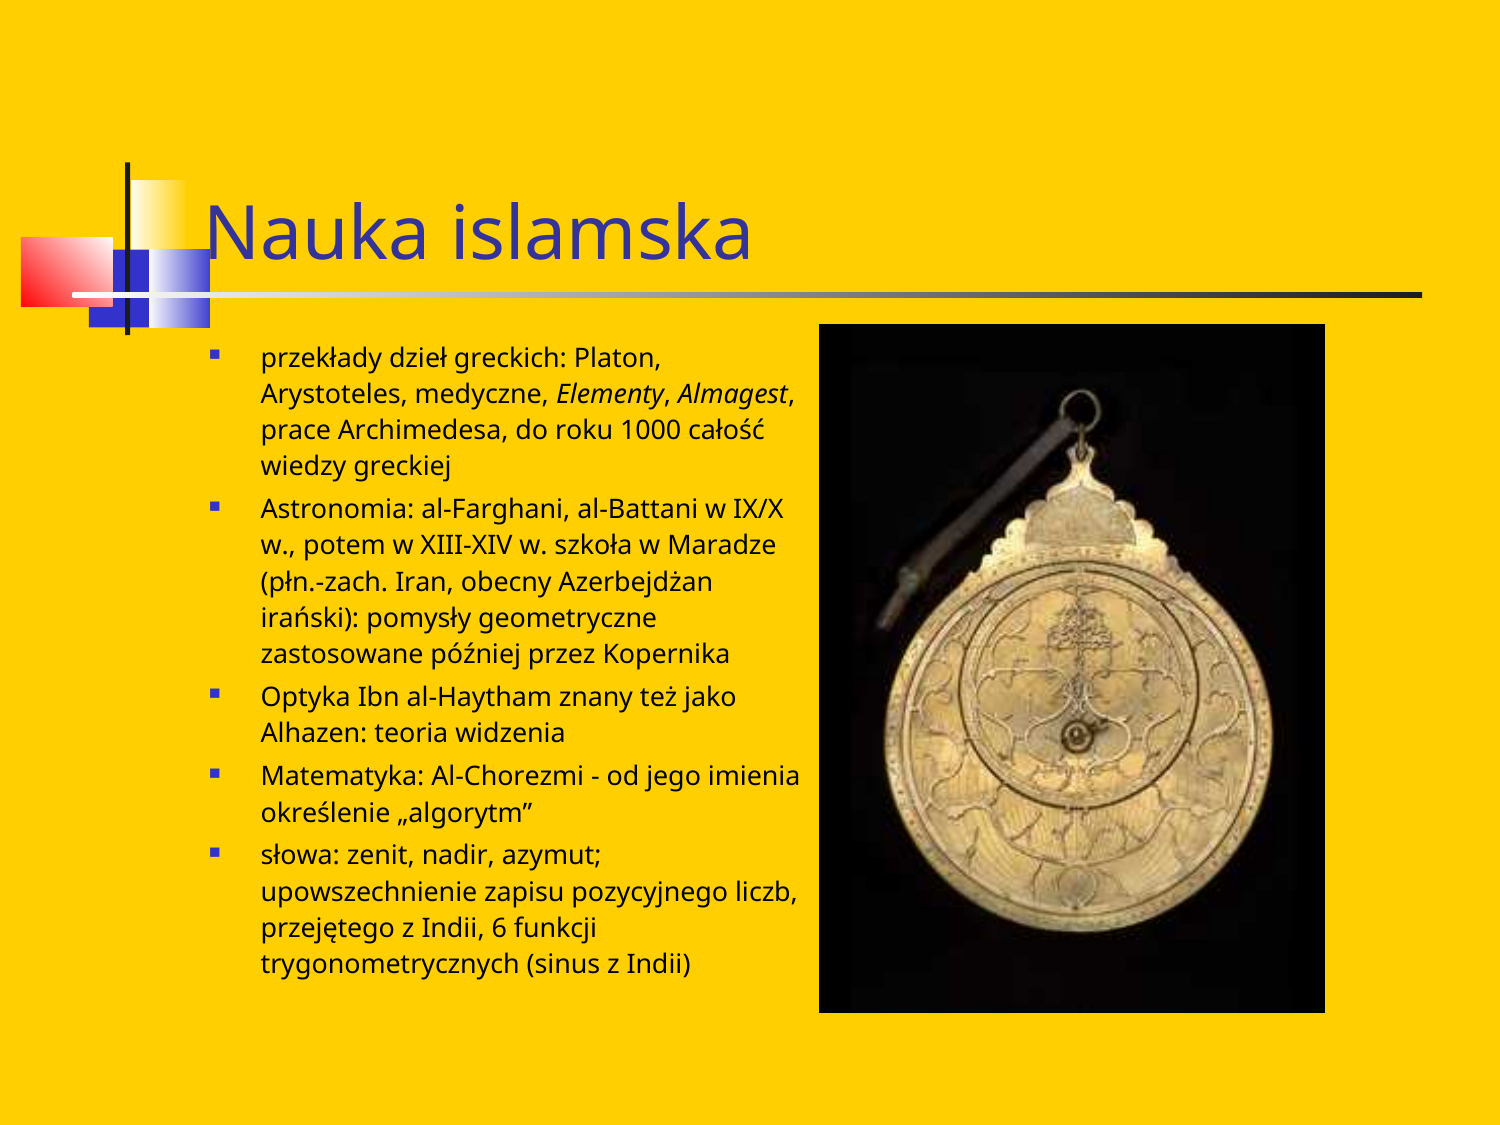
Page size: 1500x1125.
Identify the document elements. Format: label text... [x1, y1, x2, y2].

title Nauka islamska [188, 101, 1468, 289]
list przekłady dzieł greckich: Platon, Arystoteles, medyczne, Elementy, Almagest, prace Archimedesa, do roku 1000 całość wiedzy greckiej Astronomia: al-Farghani, al-Battani w IX/X w., potem w XIII-XIV w. szkoła w Maradze (płn.-zach. Iran, obecny Azerbejdżan irański): pomysły geometryczne zastosowane później przez Kopernika Optyka Ibn al-Haytham znany też jako Alhazen: teoria widzenia Matematyka: Al-Chorezmi - od jego imienia określenie „algorytm” słowa: zenit, nadir, azymut; upowszechnienie zapisu pozycyjnego liczb, przejętego z Indii, 6 funkcji trygonometrycznych (sinus z Indii) [193, 331, 819, 1007]
picture [819, 324, 1325, 1013]
